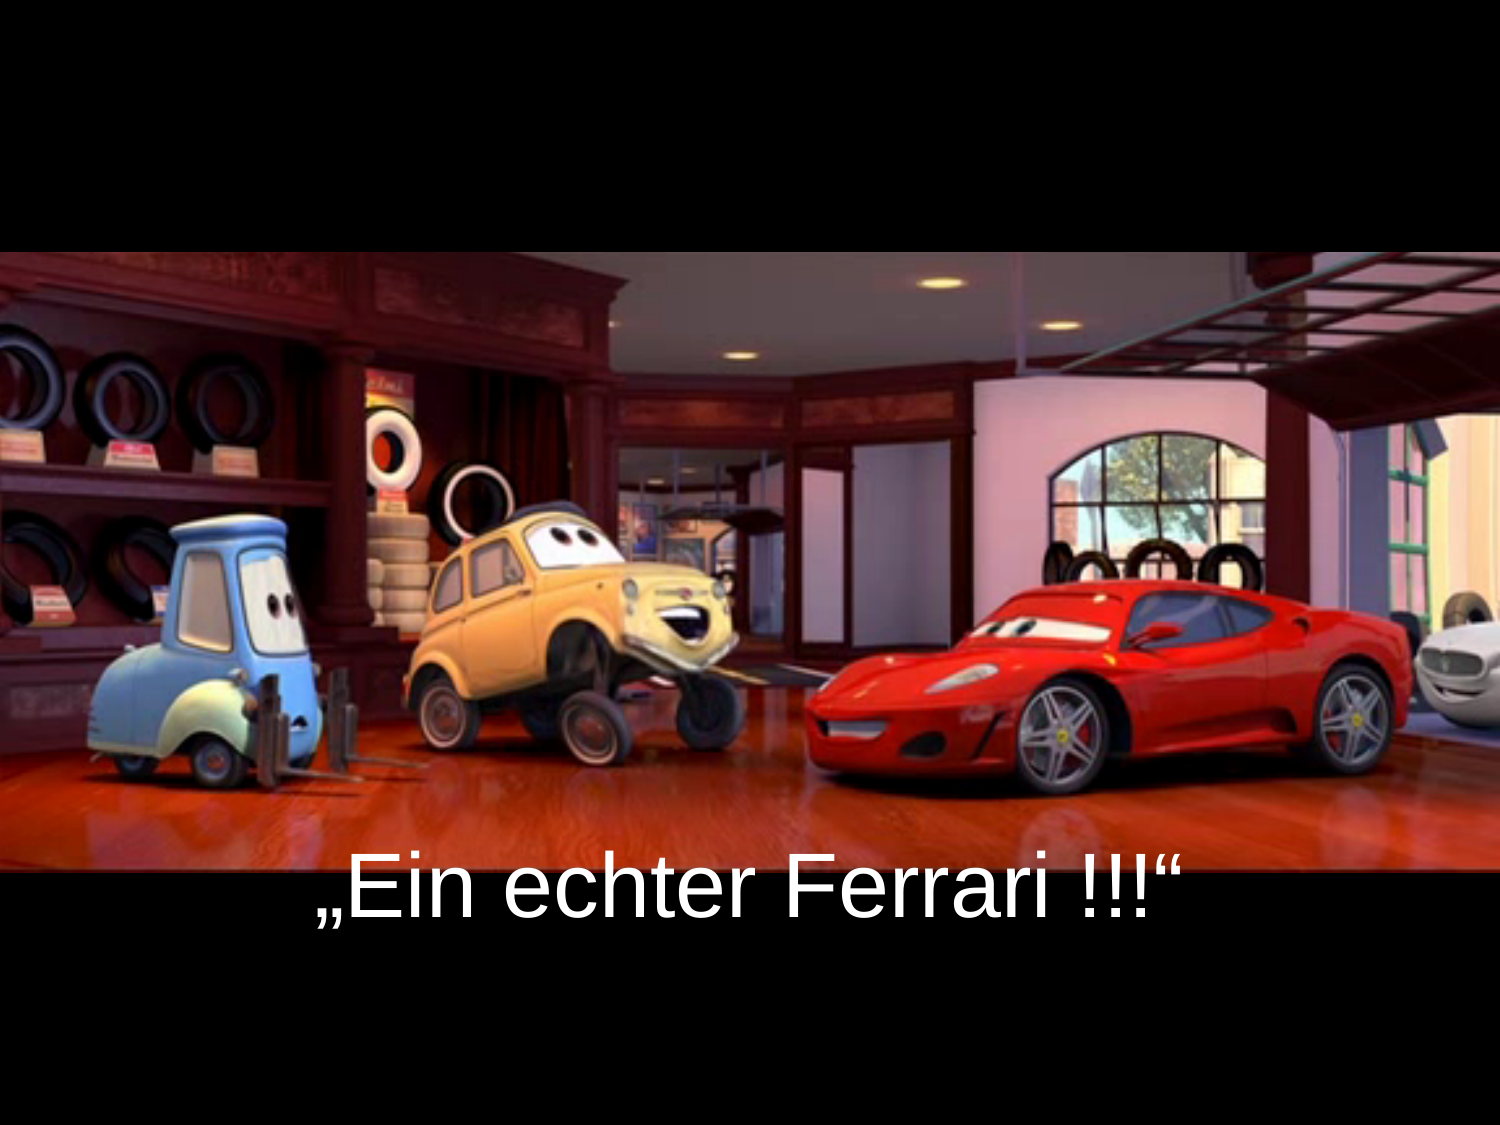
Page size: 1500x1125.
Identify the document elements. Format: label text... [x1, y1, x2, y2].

text_box „Ein echter Ferrari !!!“ [0, 827, 1500, 945]
picture [0, 252, 1500, 827]
